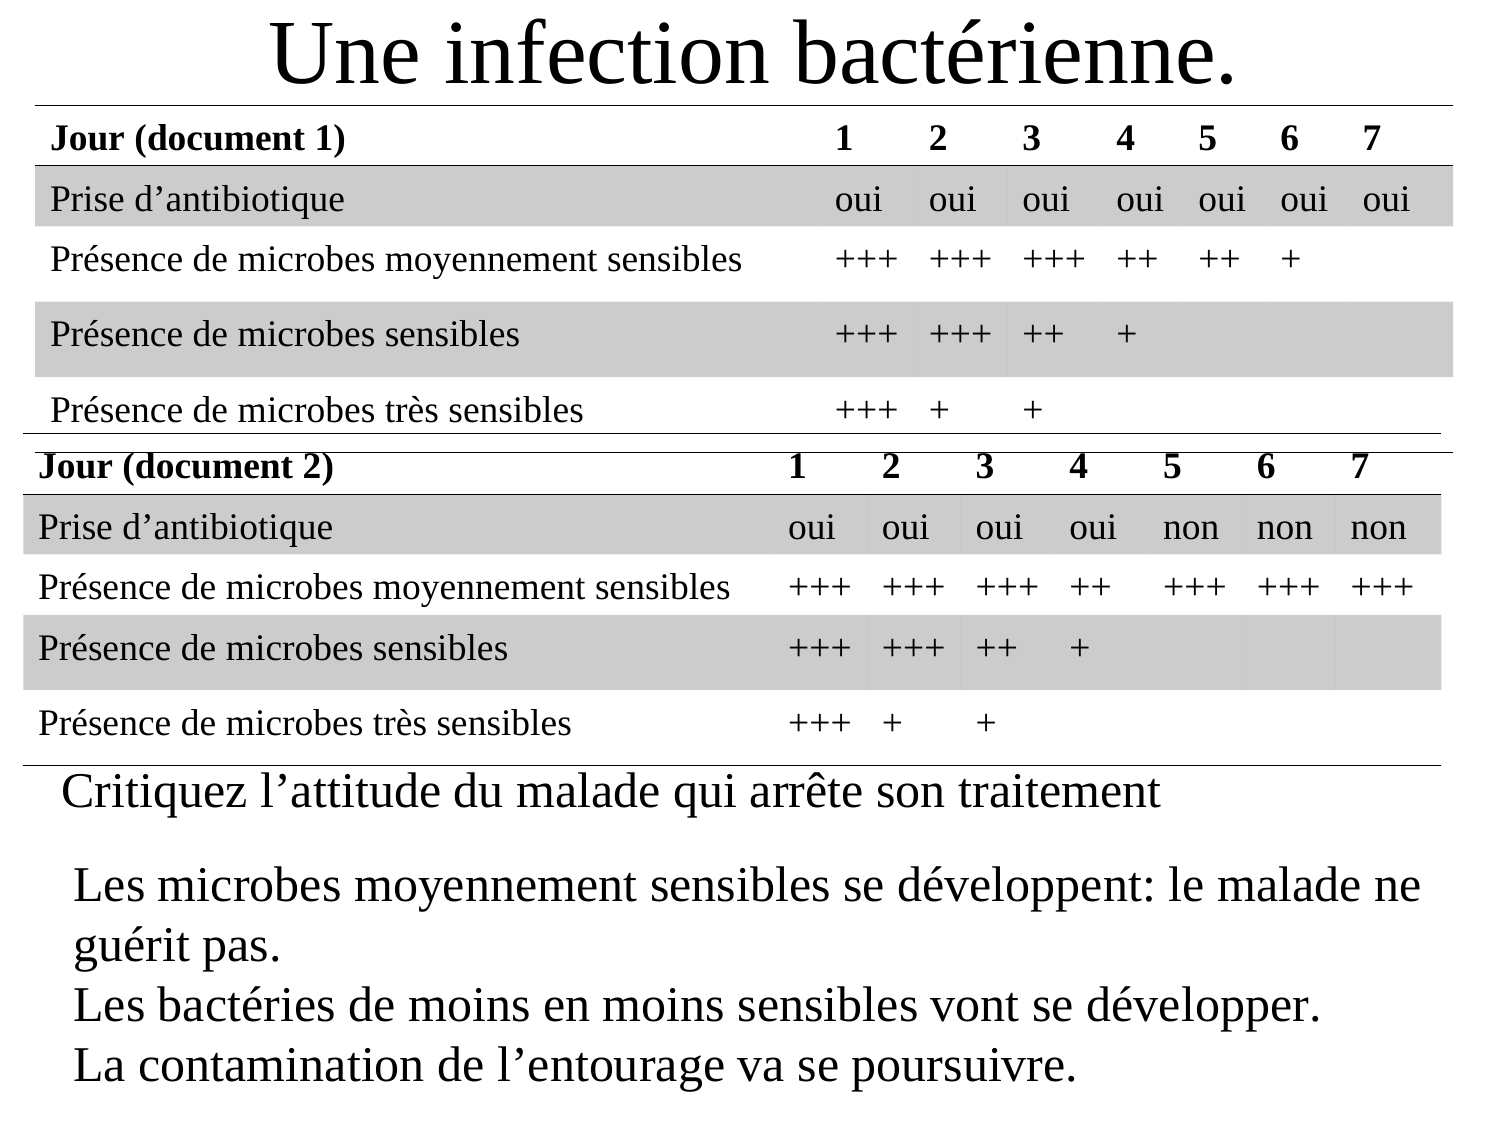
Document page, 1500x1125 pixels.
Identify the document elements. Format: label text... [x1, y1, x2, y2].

table_cell +++ [1242, 554, 1336, 615]
table_cell oui [1184, 166, 1266, 226]
table_cell oui [773, 495, 867, 554]
table_header 7 [1336, 453, 1441, 494]
table_cell oui [867, 495, 961, 554]
table_header 6 [1263, 465, 1268, 476]
table_cell oui [820, 166, 914, 226]
table_cell non [1148, 495, 1242, 554]
table_cell Prise d’antibiotique [23, 495, 773, 554]
table_cell +++ [914, 302, 1008, 377]
table_cell +++ [1148, 554, 1242, 615]
table_cell ++ [1102, 226, 1184, 302]
table_cell ++ [1008, 302, 1102, 377]
table_cell +++ [820, 226, 914, 302]
table_cell [1266, 377, 1348, 452]
table_cell ++ [1184, 226, 1266, 302]
text_box Critiquez l’attitude du malade qui arrête son traitement [46, 749, 1442, 826]
table_header 3 [1008, 106, 1102, 165]
table_cell Présence de microbes moyennement sensibles [35, 226, 820, 302]
table_cell +++ [867, 615, 961, 690]
table_cell non [1242, 495, 1336, 554]
table_cell +++ [773, 615, 867, 690]
table_cell [1102, 377, 1184, 452]
table_cell oui [1266, 166, 1348, 226]
table_cell oui [961, 495, 1055, 554]
table_cell Présence de microbes moyennement sensibles [23, 554, 773, 615]
table_header Jour (document 1) [35, 106, 820, 165]
table_cell Présence de microbes très sensibles [35, 377, 820, 452]
table_cell Présence de microbes sensibles [35, 302, 820, 377]
table_cell [1348, 226, 1453, 302]
table_cell Présence de microbes sensibles [23, 615, 773, 690]
table_cell oui [1008, 166, 1102, 226]
table_header 1 [820, 106, 914, 165]
table_cell oui [1348, 166, 1453, 226]
table_cell + [1055, 615, 1148, 690]
table_cell Présence de microbes très sensibles [23, 690, 773, 765]
table_cell oui [914, 166, 1008, 226]
table_header Jour (document 2) [23, 434, 773, 494]
table_cell ++ [961, 615, 1055, 690]
table_cell +++ [820, 302, 914, 377]
table_cell [1336, 615, 1441, 690]
table_cell + [1008, 377, 1102, 452]
table_cell [1184, 377, 1266, 452]
table_cell +++ [961, 554, 1055, 615]
table_cell [1266, 302, 1348, 377]
table_cell [1148, 615, 1242, 690]
table_cell [1348, 377, 1453, 452]
table_cell non [1336, 495, 1441, 554]
table_header 2 [914, 106, 1008, 165]
table_cell + [914, 377, 1008, 452]
table_cell oui [1055, 495, 1148, 554]
table_cell [1348, 302, 1453, 377]
table_cell +++ [773, 690, 867, 749]
table_header 5 [1148, 453, 1242, 494]
table_cell +++ [867, 554, 961, 615]
table_cell [1055, 690, 1148, 749]
table_cell Prise d’antibiotique [35, 166, 820, 226]
table_cell + [867, 690, 961, 749]
table_cell oui [1102, 166, 1184, 226]
table_cell [1242, 690, 1336, 749]
title Une infection bactérienne. [117, 0, 1393, 94]
table_header 3 [961, 453, 1055, 494]
table_header 4 [1055, 453, 1148, 494]
table_header 2 [867, 453, 961, 494]
table_cell [1336, 690, 1441, 749]
table_header 7 [1348, 106, 1453, 165]
table_cell + [961, 690, 1055, 749]
table_cell + [1266, 226, 1348, 302]
table_cell [1184, 302, 1266, 377]
table_cell + [1102, 302, 1184, 377]
table_cell [1148, 690, 1242, 749]
table_cell +++ [773, 554, 867, 615]
table_header 4 [1073, 459, 1080, 469]
table_cell +++ [914, 226, 1008, 302]
table_cell +++ [1336, 554, 1441, 615]
table_cell [1242, 615, 1336, 690]
table_header 6 [1242, 453, 1336, 494]
table_cell +++ [820, 377, 914, 452]
table_cell ++ [1055, 554, 1148, 615]
table_header 1 [773, 453, 867, 494]
table_header 4 [1102, 106, 1184, 165]
table_cell +++ [1008, 226, 1102, 302]
table_header 5 [1184, 106, 1266, 165]
text_box Les microbes moyennement sensibles se développent: le malade ne guérit pas. Les bactéries de moins en moins sensibles vont se développer. La contamination de l’entourage va se poursuivre. [58, 843, 1465, 1100]
table_header 6 [1266, 106, 1348, 165]
